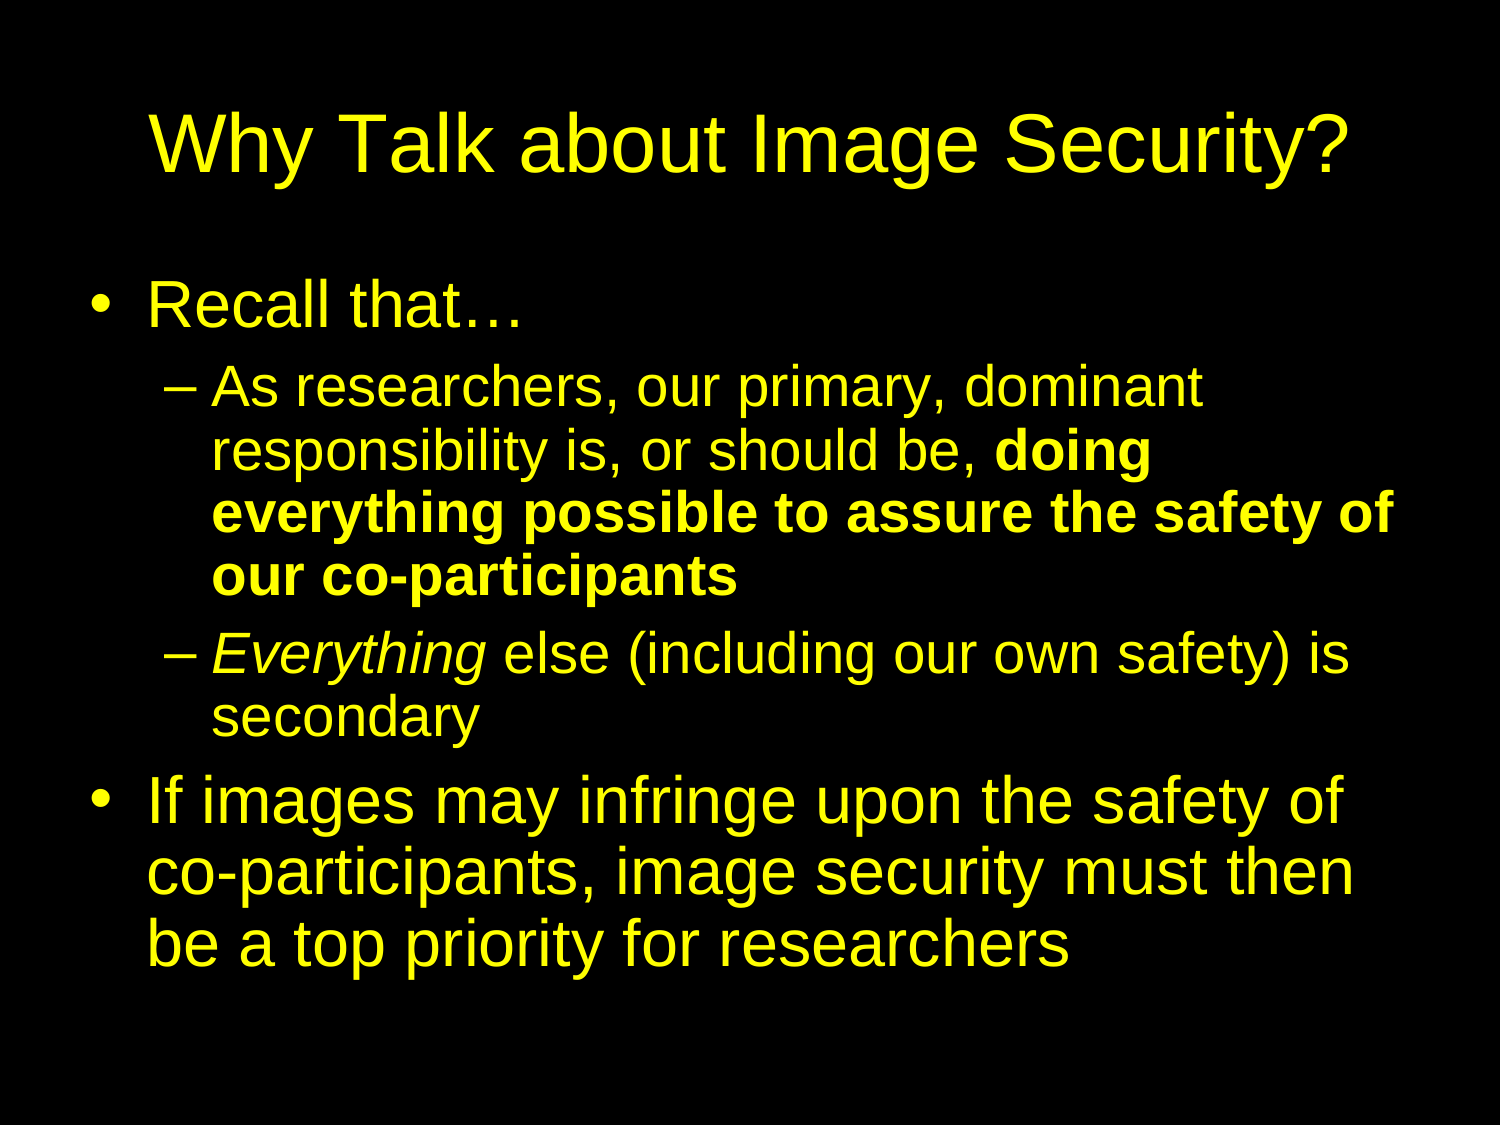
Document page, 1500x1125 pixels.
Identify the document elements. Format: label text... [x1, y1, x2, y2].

list Recall that… As researchers, our primary, dominant responsibility is, or should be, doing everything possible to assure the safety of our co-participants Everything else (including our own safety) is secondary If images may infringe upon the safety of co-participants, image security must then be a top priority for researchers [75, 262, 1426, 1006]
title Why Talk about Image Security? [75, 45, 1426, 233]
